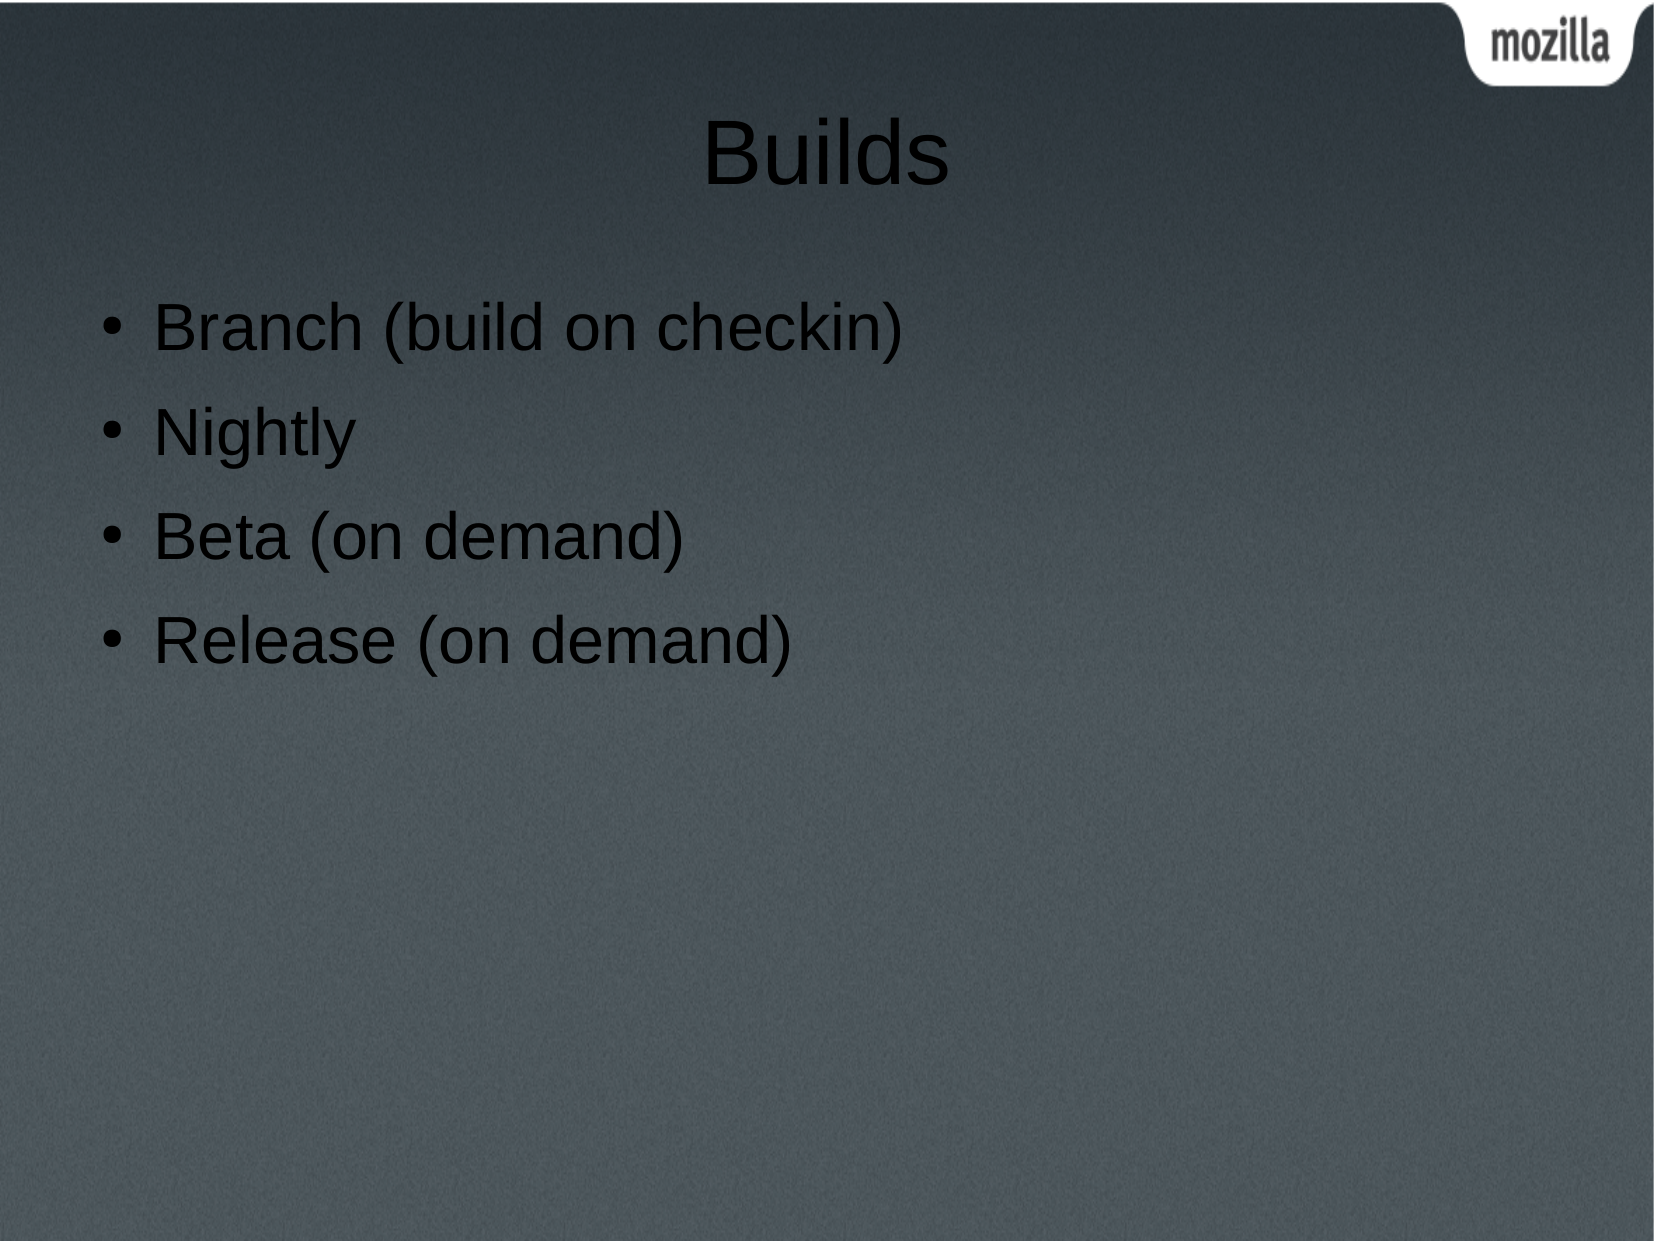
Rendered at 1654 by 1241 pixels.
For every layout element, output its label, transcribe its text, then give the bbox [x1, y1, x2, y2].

list Branch (build on checkin) Nightly Beta (on demand) Release (on demand) [82, 290, 1538, 1010]
picture [0, 0, 1654, 1241]
title Builds [82, 49, 1571, 257]
